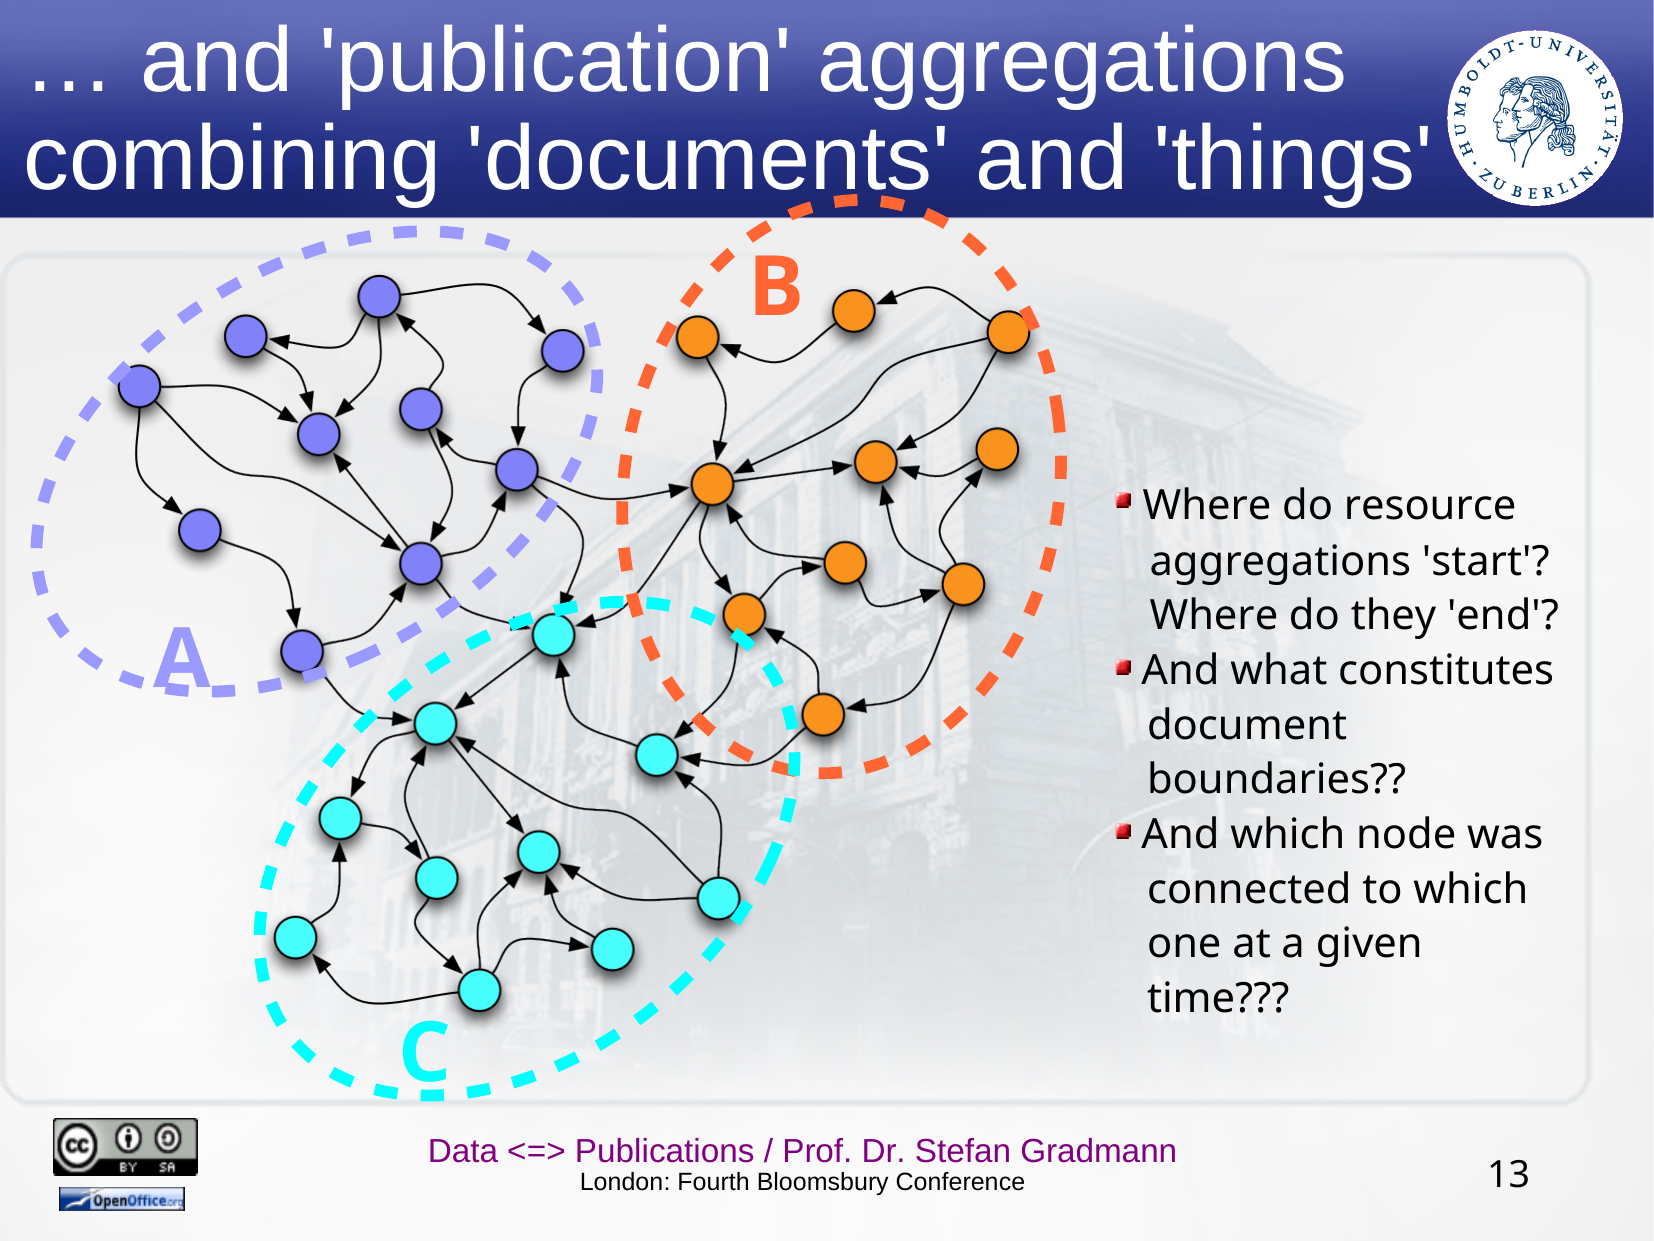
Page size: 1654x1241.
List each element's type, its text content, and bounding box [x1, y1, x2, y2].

title … and 'publication' aggregations combining 'documents' and 'things' [23, 0, 1500, 222]
text_box B [733, 221, 827, 338]
picture [0, 0, 1654, 1241]
text_box C [383, 986, 474, 1103]
text_box Where do resource aggregations 'start'? Where do they 'end'? And what constitutes document boundaries?? And which node was connected to which one at a given time??? [1100, 463, 1589, 1084]
text_box A [138, 592, 233, 709]
